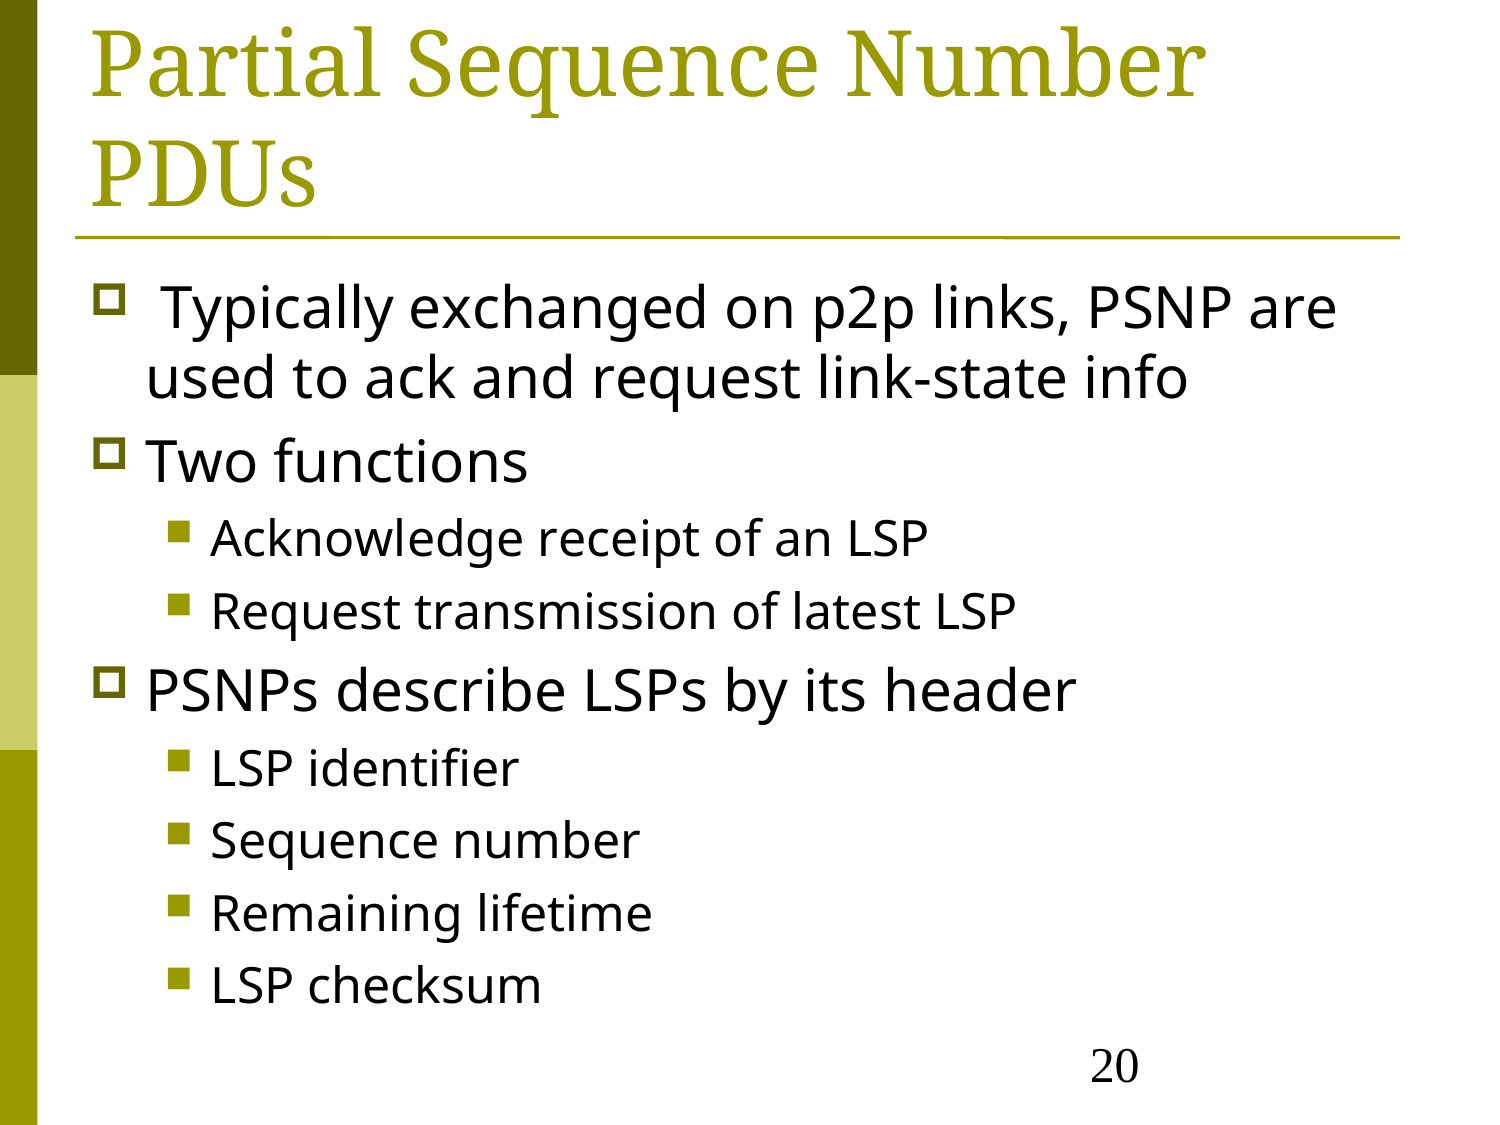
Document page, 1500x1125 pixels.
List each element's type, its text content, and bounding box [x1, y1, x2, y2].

text_box <number> [1074, 1025, 1425, 1101]
title Partial Sequence Number PDUs [75, 0, 1426, 233]
list Typically exchanged on p2p links, PSNP are used to ack and request link-state info Two functions Acknowledge receipt of an LSP Request transmission of latest LSP PSNPs describe LSPs by its header LSP identifier Sequence number Remaining lifetime LSP checksum [75, 262, 1426, 1022]
